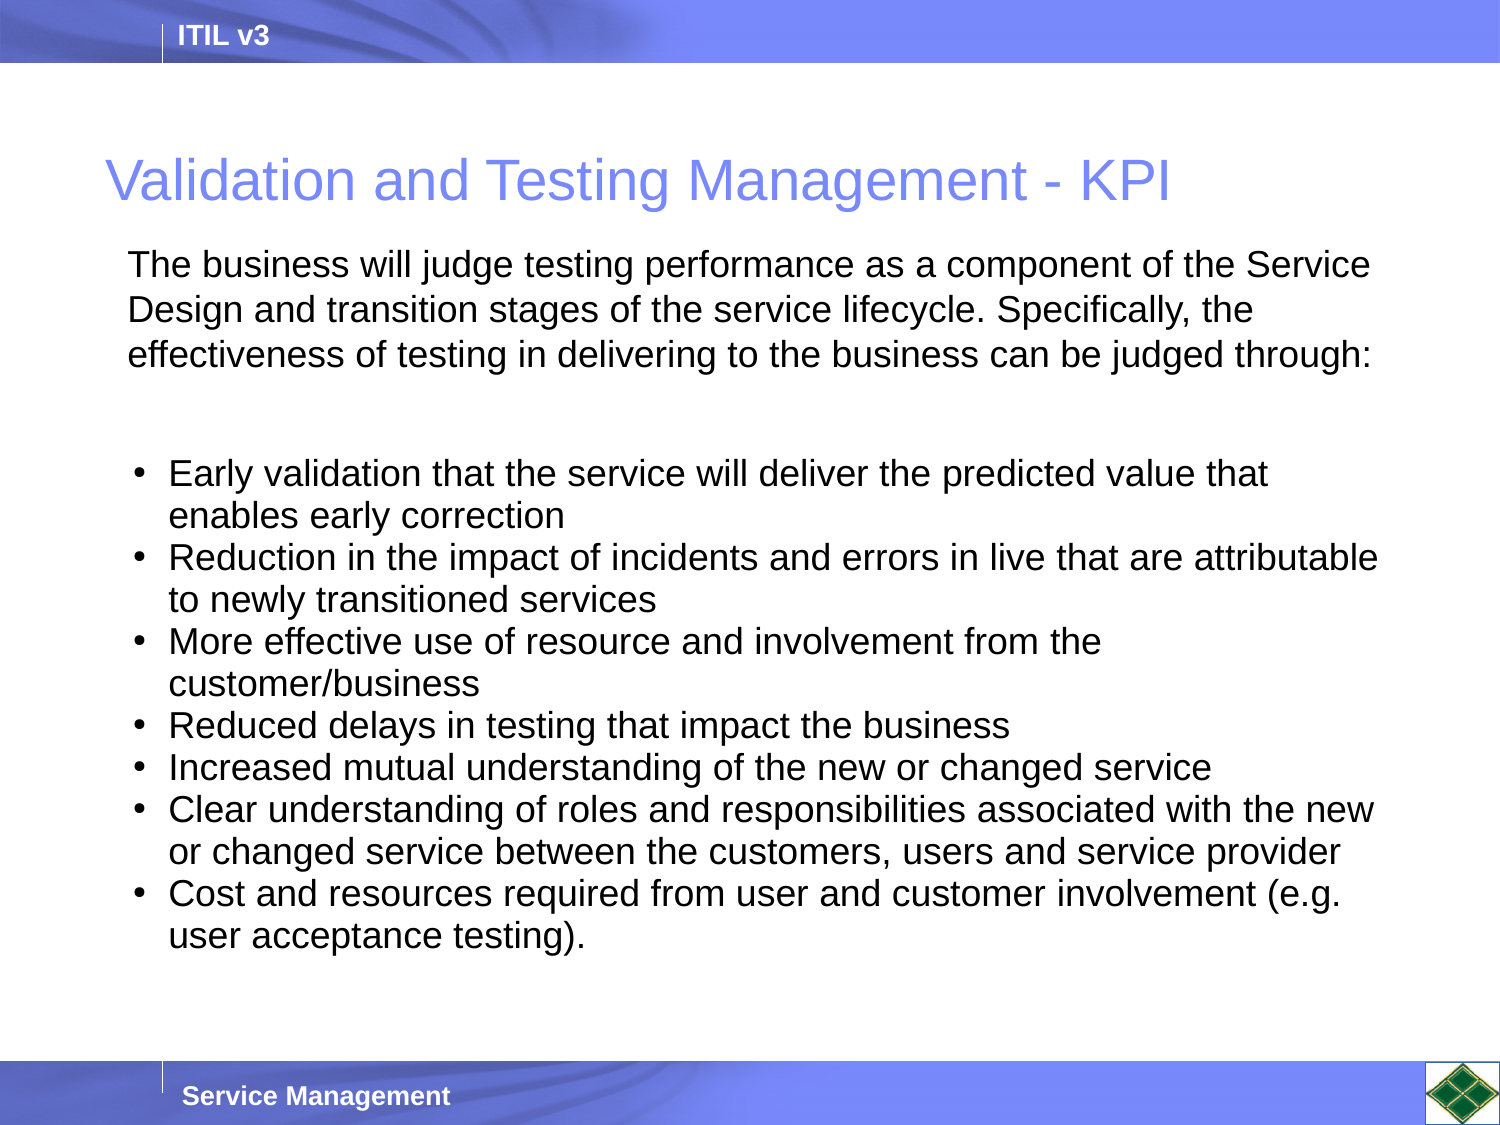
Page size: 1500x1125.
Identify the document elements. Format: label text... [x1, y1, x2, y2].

picture [1426, 1063, 1499, 1124]
picture [0, 0, 1500, 63]
picture [0, 1061, 1500, 1125]
text_box Early validation that the service will deliver the predicted value that enables early correction Reduction in the impact of incidents and errors in live that are attributable to newly transitioned services More effective use of resource and involvement from the customer/business Reduced delays in testing that impact the business Increased mutual understanding of the new or changed service Clear understanding of roles and responsibilities associated with the new or changed service between the customers, users and service provider Cost and resources required from user and customer involvement (e.g. user acceptance testing). [118, 445, 1418, 965]
text_box Validation and Testing Management - KPI [90, 121, 1443, 221]
text_box The business will judge testing performance as a component of the Service Design and transition stages of the service lifecycle. Specifically, the effectiveness of testing in delivering to the business can be judged through: [112, 232, 1388, 873]
